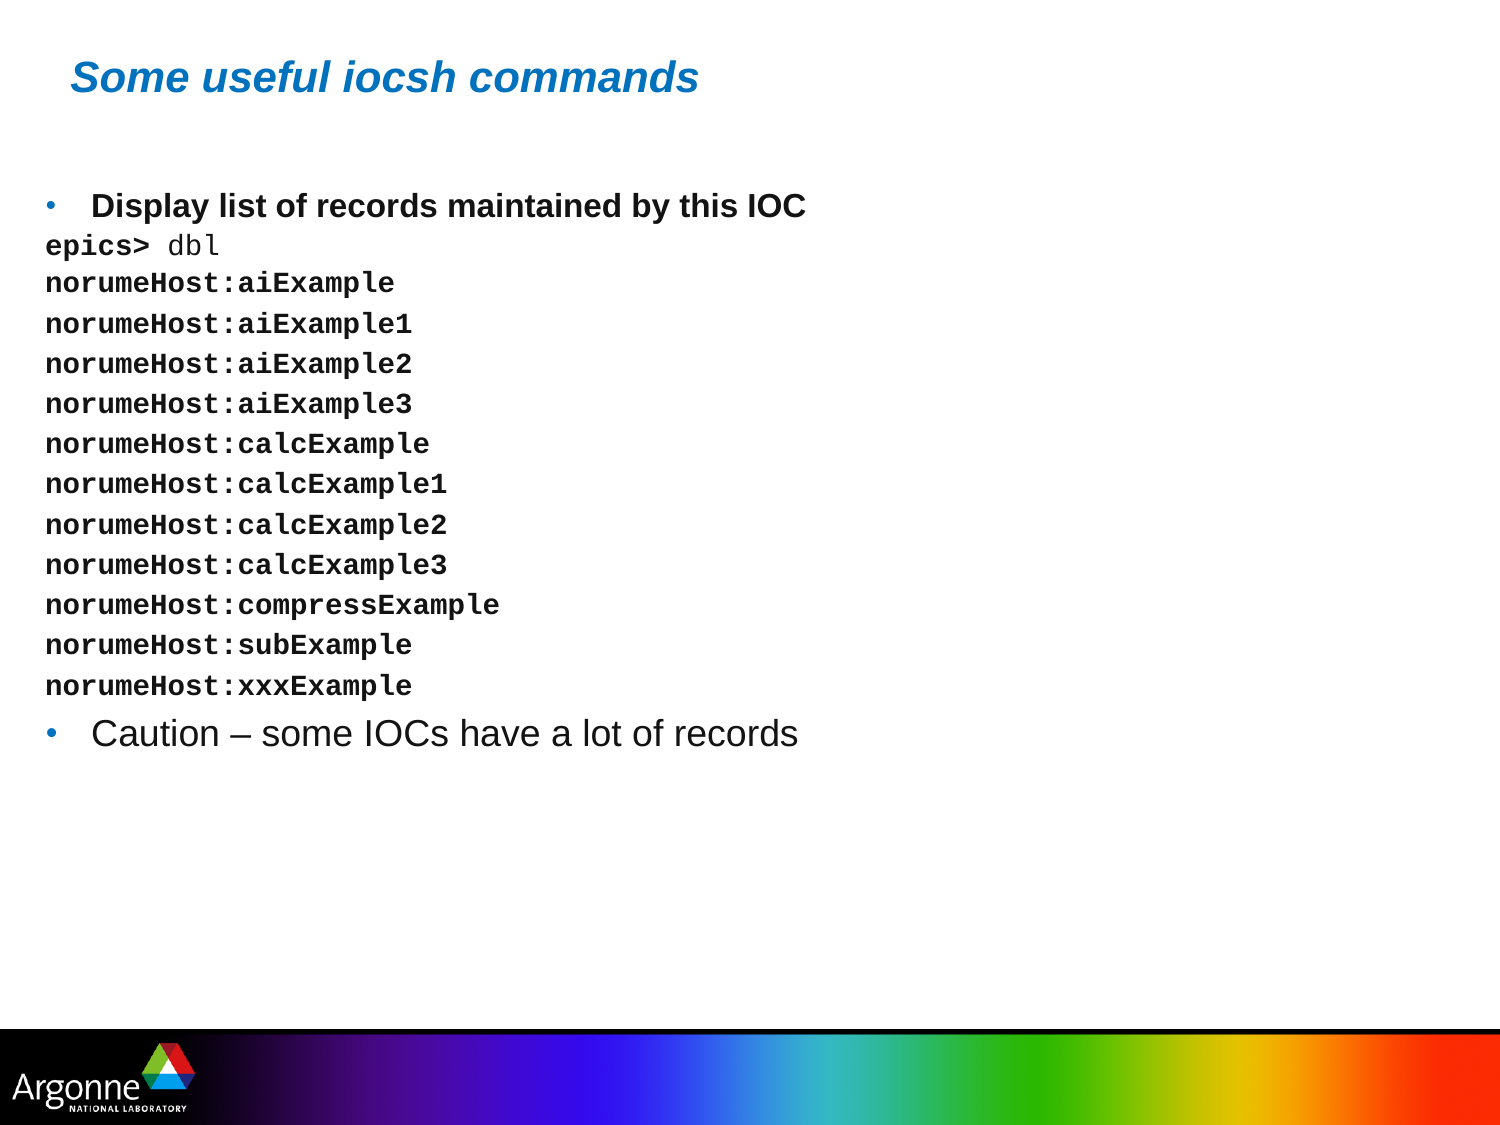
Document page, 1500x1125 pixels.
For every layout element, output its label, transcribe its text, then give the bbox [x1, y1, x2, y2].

title Some useful iocsh commands [55, 57, 1361, 113]
list Display list of records maintained by this IOC epics> dbl norumeHost:aiExample norumeHost:aiExample1 norumeHost:aiExample2 norumeHost:aiExample3 norumeHost:calcExample norumeHost:calcExample1 norumeHost:calcExample2 norumeHost:calcExample3 norumeHost:compressExample norumeHost:subExample norumeHost:xxxExample Caution – some IOCs have a lot of records [30, 183, 1447, 889]
picture [0, 1029, 1500, 1125]
